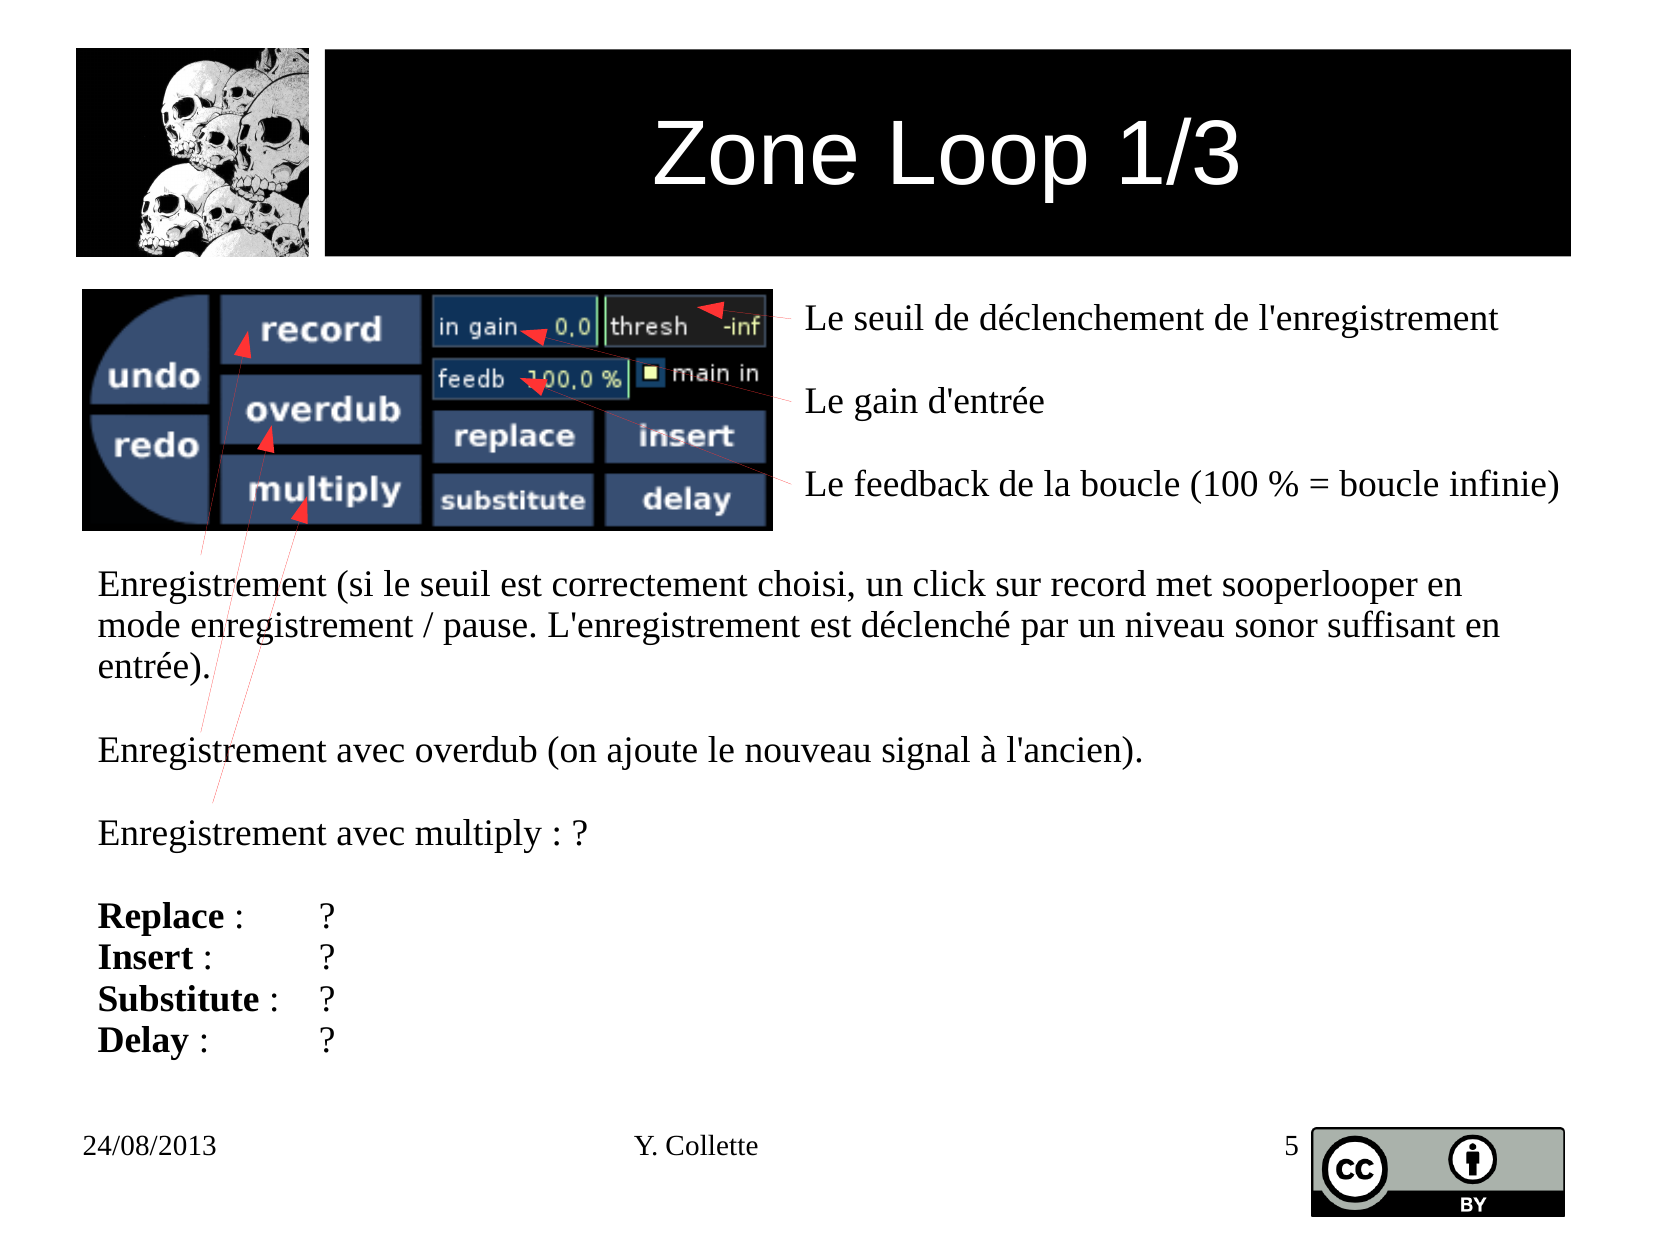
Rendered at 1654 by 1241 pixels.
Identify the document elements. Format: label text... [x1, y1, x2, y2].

title Zone Loop 1/3 [324, 49, 1571, 257]
picture [76, 48, 309, 257]
text_box Le seuil de déclenchement de l'enregistrement Le gain d'entrée Le feedback de la boucle (100 % = boucle infinie) [789, 289, 1589, 512]
picture [82, 289, 773, 531]
text_box Enregistrement (si le seuil est correctement choisi, un click sur record met sooperlooper en mode enregistrement / pause. L'enregistrement est déclenché par un niveau sonor suffisant en entrée). Enregistrement avec overdub (on ajoute le nouveau signal à l'ancien). Enregistrement avec multiply : ? Replace : ? Insert : ? Substitute : ? Delay : ? [82, 555, 1548, 1069]
picture [1311, 1127, 1565, 1217]
